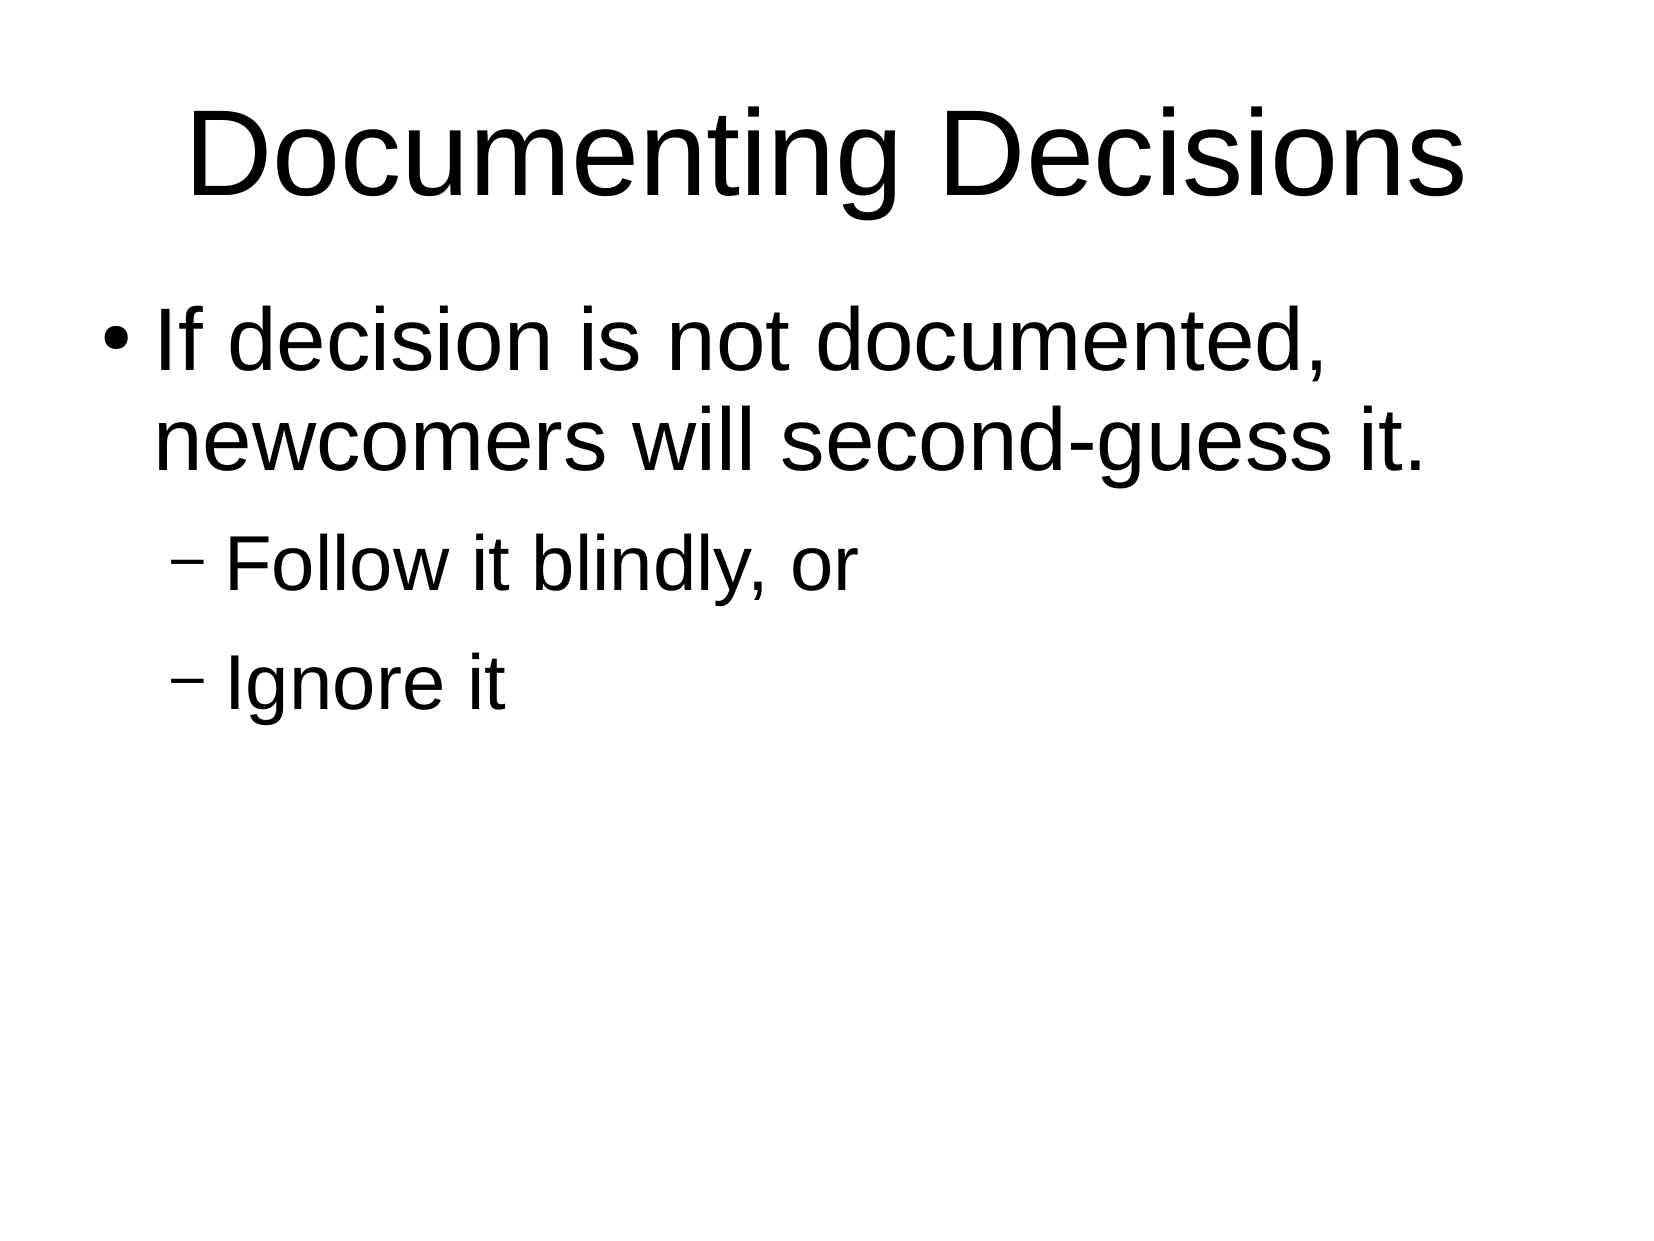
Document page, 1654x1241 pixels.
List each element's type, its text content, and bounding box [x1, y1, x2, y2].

list If decision is not documented, newcomers will second-guess it. Follow it blindly, or Ignore it [82, 290, 1571, 1010]
title Documenting Decisions [82, 49, 1571, 257]
